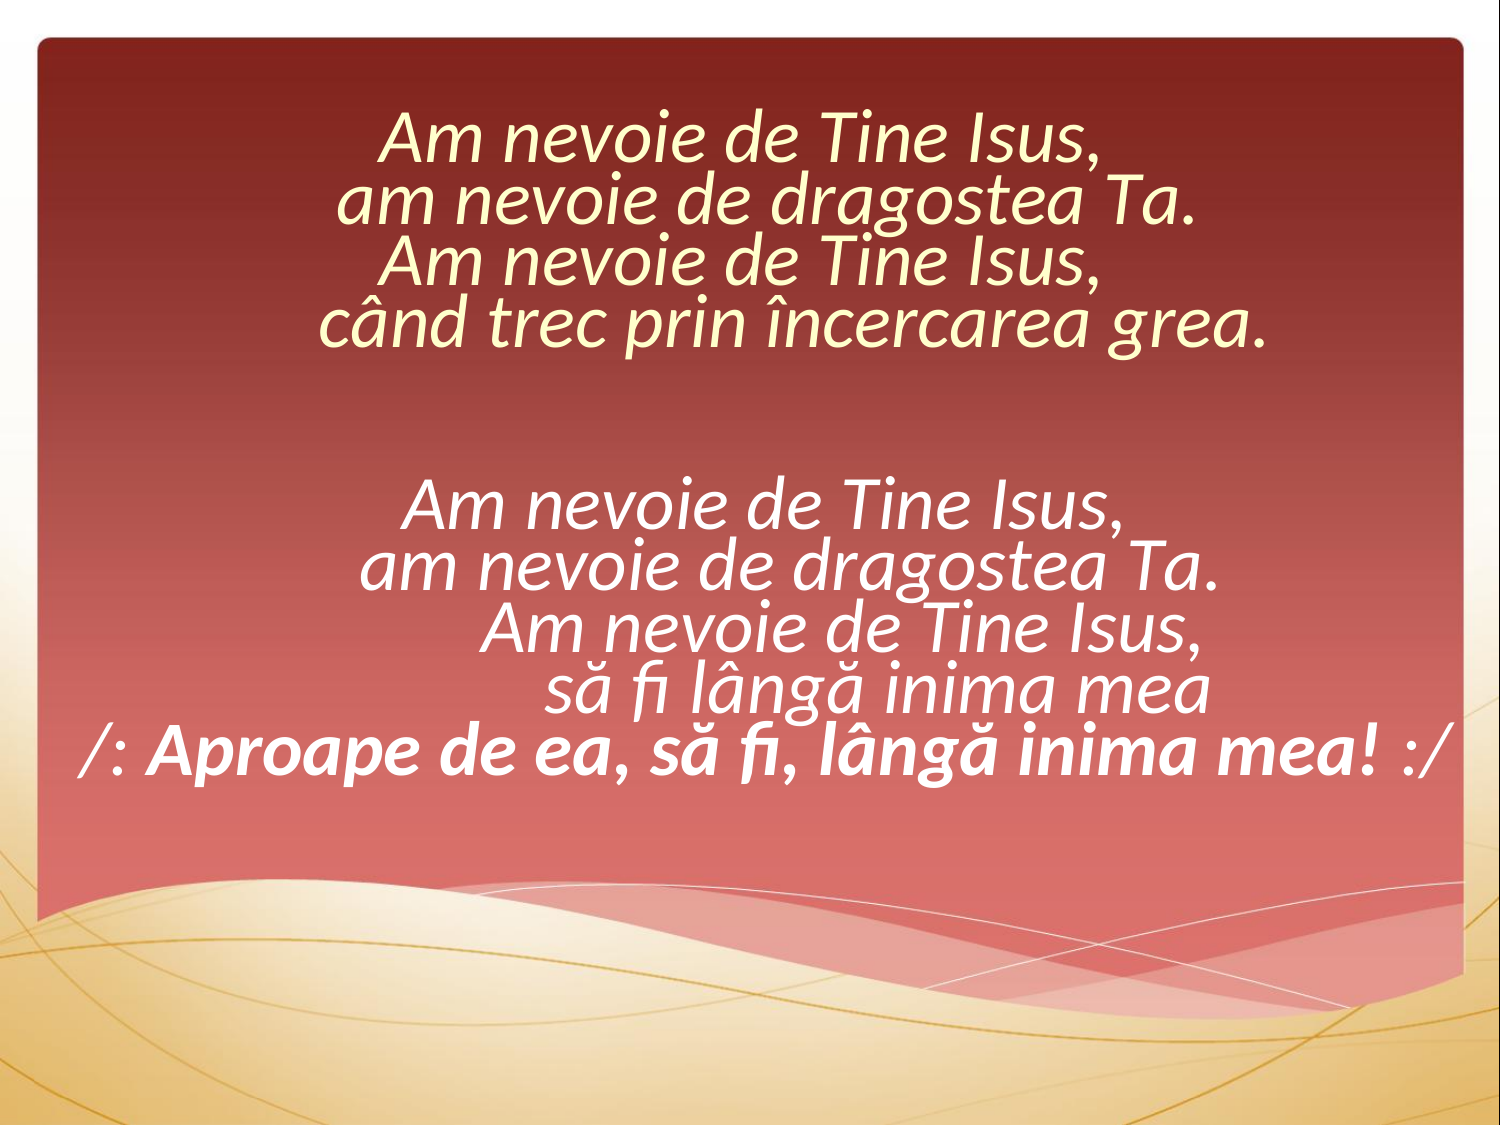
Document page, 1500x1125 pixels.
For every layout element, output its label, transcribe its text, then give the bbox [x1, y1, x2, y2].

picture [0, 0, 1500, 1125]
text_box Am nevoie de Tine Isus, am nevoie de dragostea Ta. Am nevoie de Tine Isus, să fi lângă inima mea /: Aproape de ea, să fi, lângă inima mea! :/ [69, 436, 1461, 832]
text_box Am nevoie de Tine Isus, am nevoie de dragostea Ta. Am nevoie de Tine Isus, când trec prin încercarea grea. [163, 76, 1322, 397]
